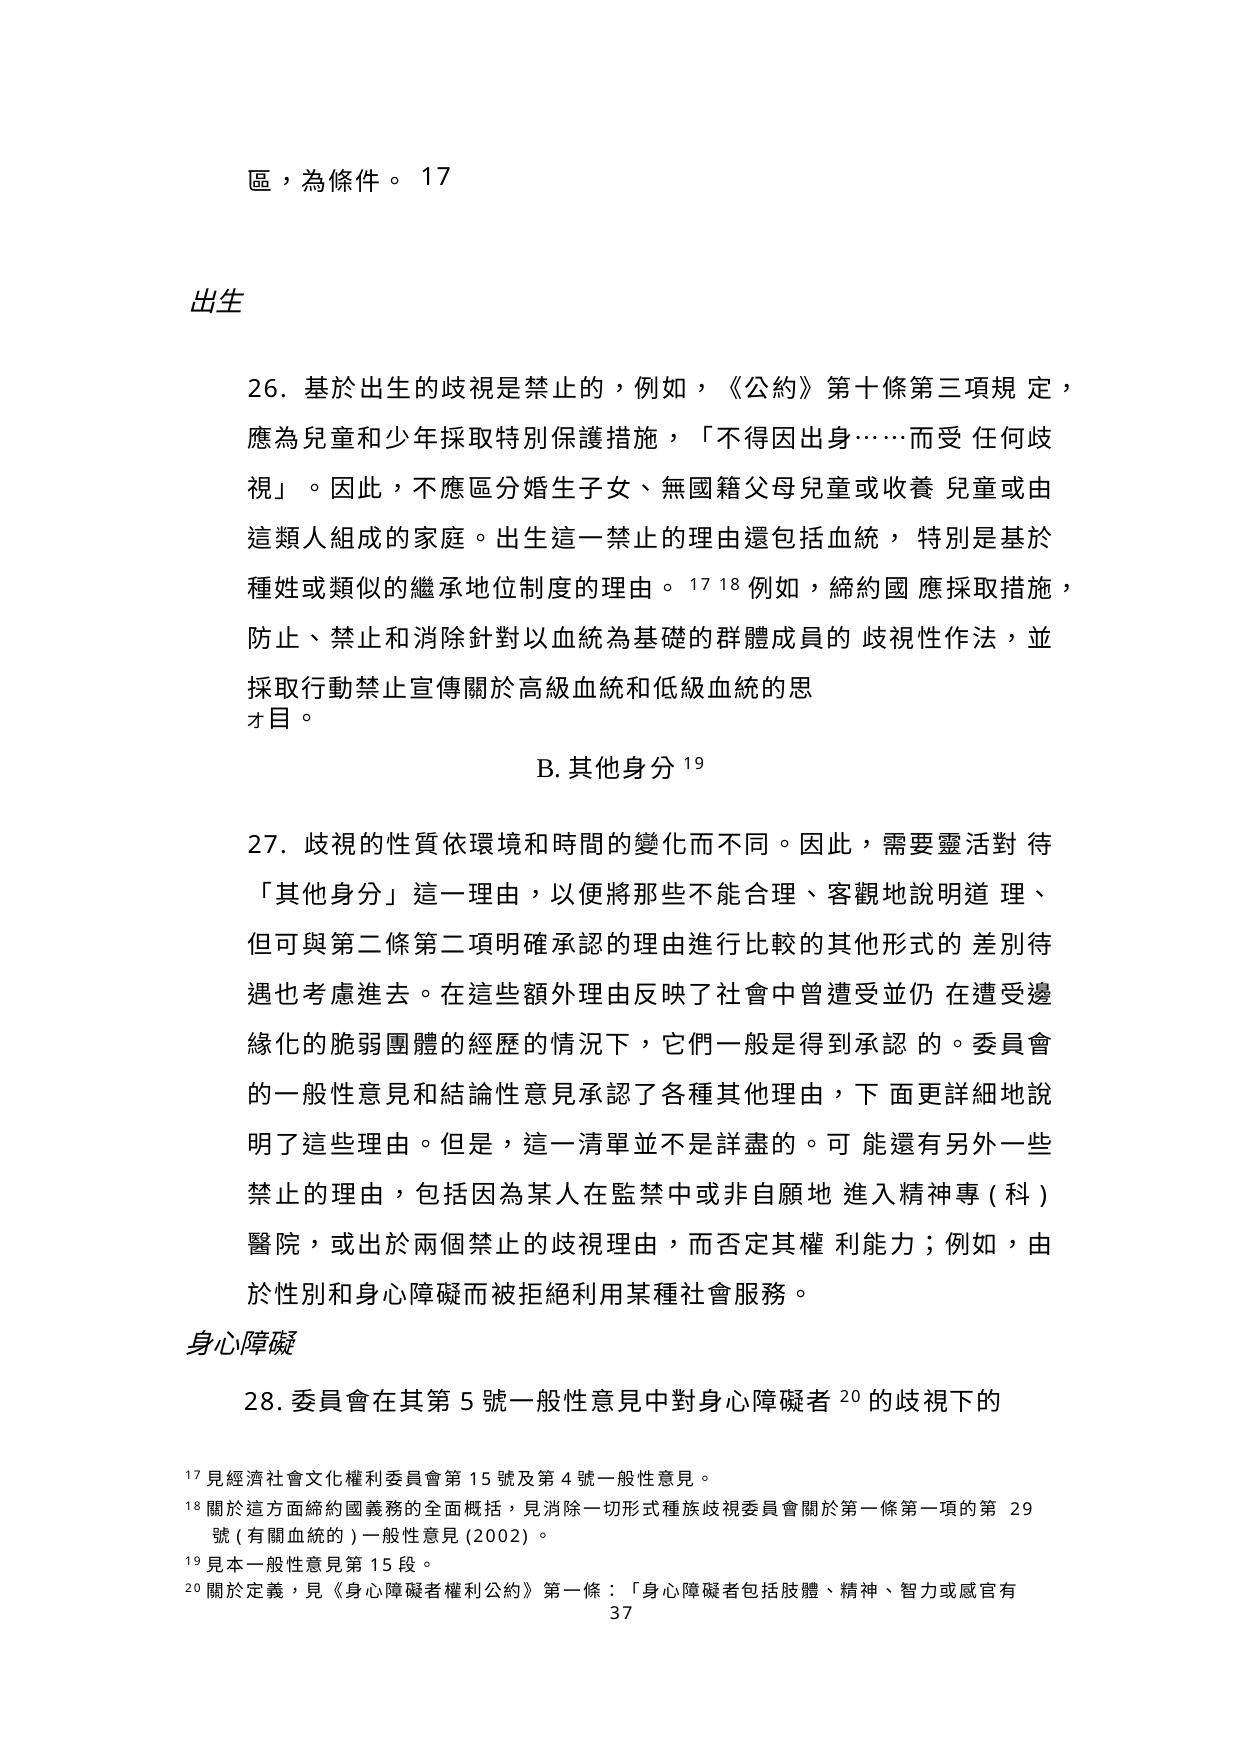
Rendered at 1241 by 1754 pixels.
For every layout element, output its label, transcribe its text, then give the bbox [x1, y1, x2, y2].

text_box 28.委員會在其第5號一般性意見中對身心障礙者20的歧視下的 [244, 1385, 1052, 1423]
text_box 出生 [189, 284, 247, 316]
text_box 20關於定義，見《身心障礙者權利公約》第一條：「身心障礙者包括肢體、精神、智力或感官有 37 [185, 1574, 1053, 1622]
text_box 17 [420, 161, 443, 180]
text_box 26. 基於出生的歧視是禁止的，例如，《公約》第十條第三項規 定，應為兒童和少年採取特別保護措施，「不得因出身……而受 任何歧視」。因此，不應區分婚生子女、無國籍父母兒童或收養 兒童或由這類人組成的家庭。出生這一禁止的理由還包括血統， 特別是基於種姓或類似的繼承地位制度的理由。17 18例如，締約國 應採取措施，防止、禁止和消除針對以血統為基礎的群體成員的 歧視性作法，並採取行動禁止宣傳關於高級血統和低級血統的思 才目。 B.其他身分19 27. 歧視的性質依環境和時間的變化而不同。因此，需要靈活對 待「其他身分」這一理由，以便將那些不能合理、客觀地說明道 理、但可與第二條第二項明確承認的理由進行比較的其他形式的 差別待遇也考慮進去。在這些額外理由反映了社會中曾遭受並仍 在遭受邊緣化的脆弱團體的經歷的情況下，它們一般是得到承認 的。委員會的一般性意見和結論性意見承認了各種其他理由，下 面更詳細地說明了這些理由。但是，這一清單並不是詳盡的。可 能還有另外一些禁止的理由，包括因為某人在監禁中或非自願地 進入精神專(科)醫院，或出於兩個禁止的歧視理由，而否定其權 利能力；例如，由於性別和身心障礙而被拒絕利用某種社會服務。 身心障礙 [185, 353, 1055, 1355]
text_box 18關於這方面締約國義務的全面概括，見消除一切形式種族歧視委員會關於第一條第一項的第 29號(有關血統的)一般性意見(2002)。 [185, 1491, 1053, 1543]
text_box 17見經濟社會文化權利委員會第15號及第4號一般性意見。 [185, 1461, 1053, 1486]
text_box 區，為條件。 [248, 165, 413, 198]
text_box 19見本一般性意見第15段。 [185, 1547, 1053, 1569]
